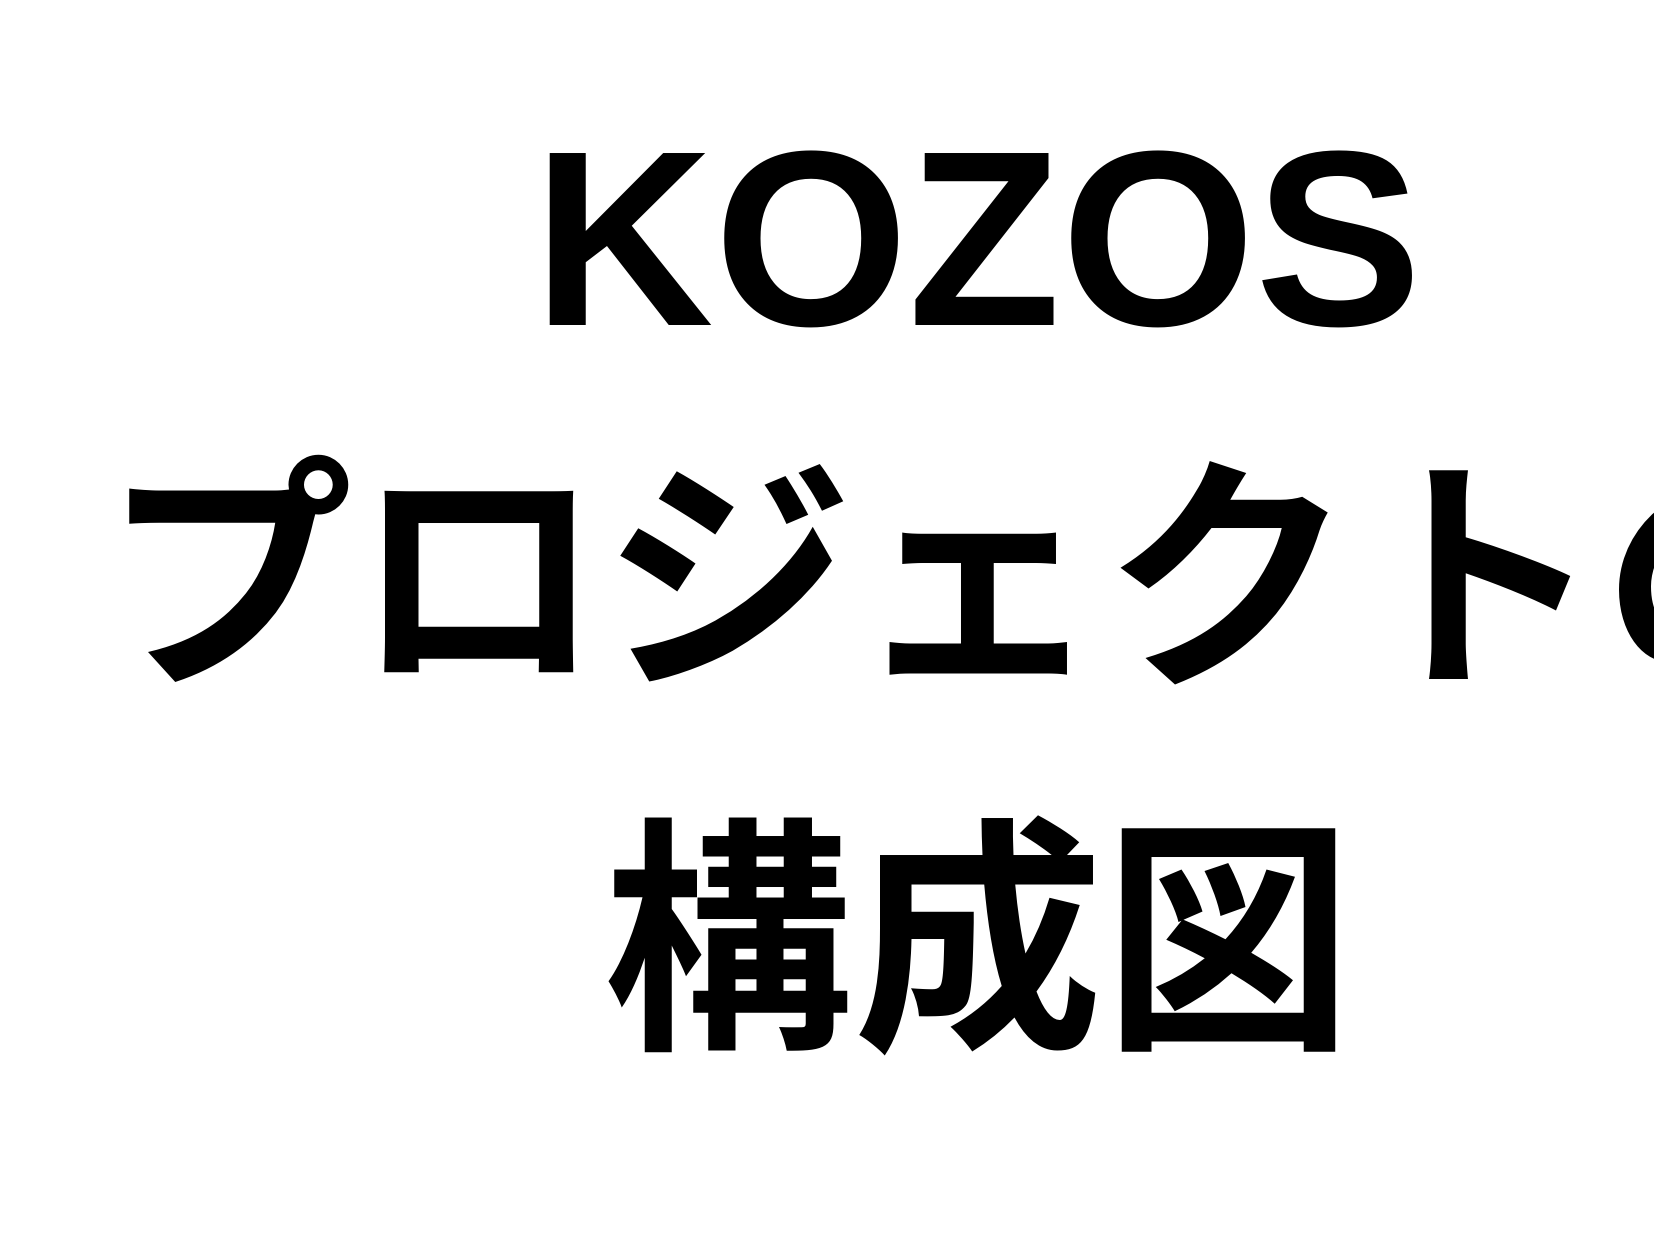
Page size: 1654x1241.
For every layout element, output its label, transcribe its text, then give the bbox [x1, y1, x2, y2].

text_box KOZOS プロジェクトの 構成図 [88, 91, 1562, 924]
